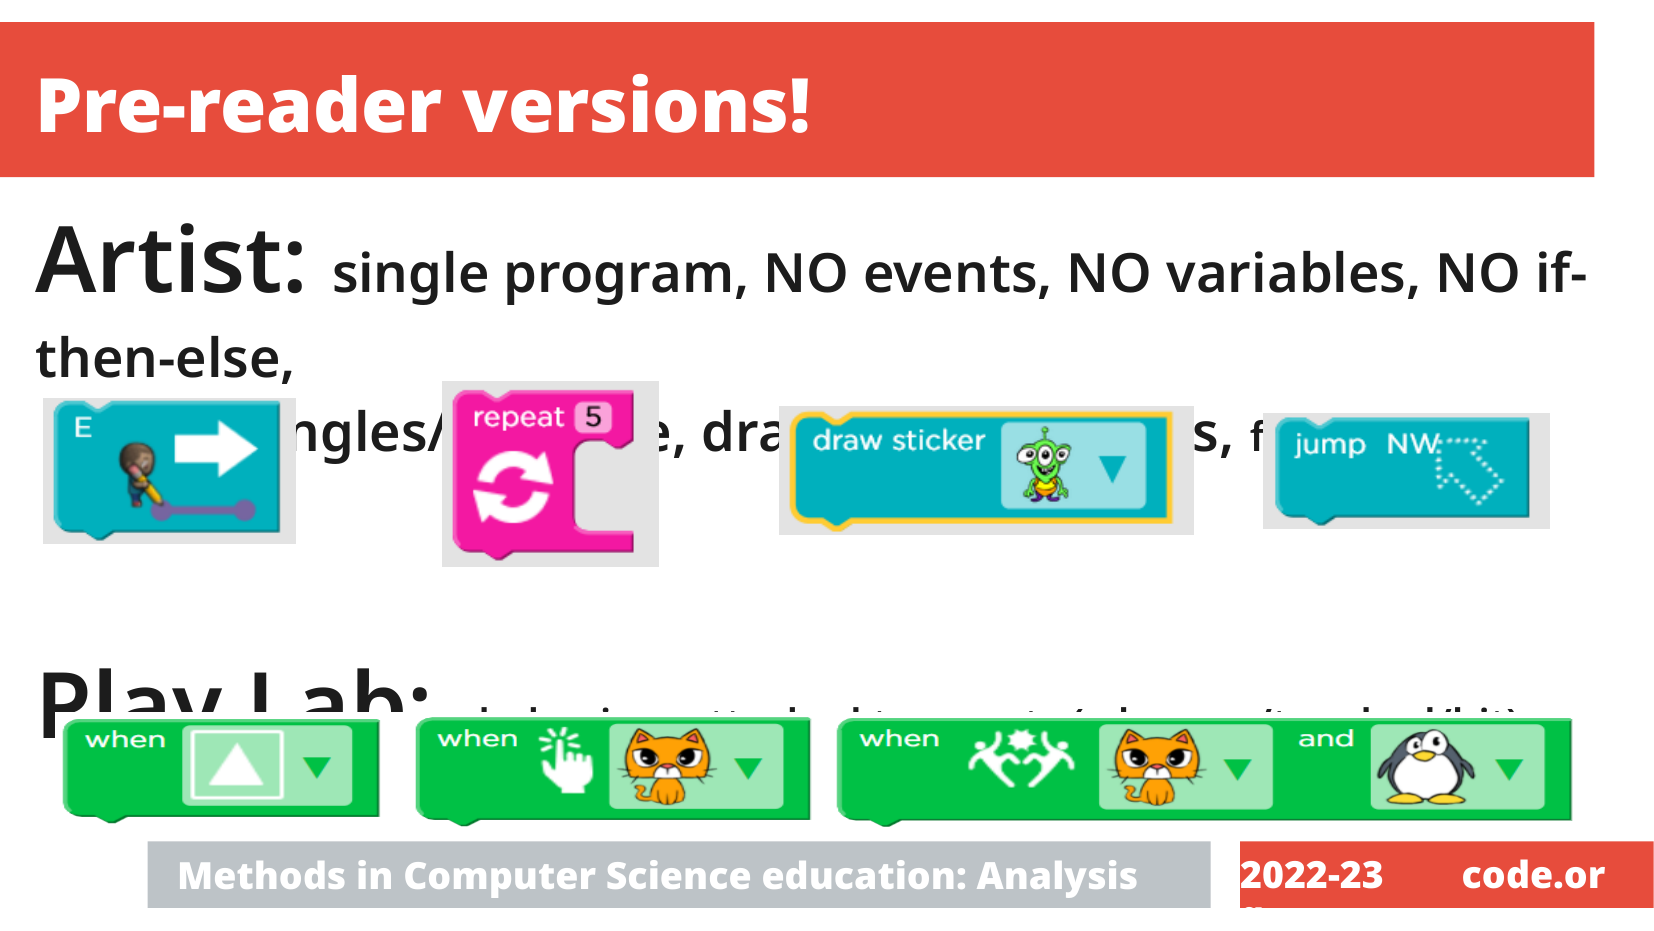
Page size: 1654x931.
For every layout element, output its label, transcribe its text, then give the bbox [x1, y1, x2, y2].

title Pre-reader versions! [35, 44, 1595, 156]
picture [1263, 413, 1550, 529]
picture [779, 406, 1194, 536]
picture [43, 398, 296, 544]
list Artist: single program, NO events, NO variables, NO if-then-else, fixed angles/distance, draw/jump/stickers, fixed loop Play Lab: behaviors attached to agents (when up/touched/hit) NO variables, simple commands, NO if-then-else, fixed repetition [35, 194, 1619, 842]
picture [442, 381, 659, 567]
picture [55, 712, 1583, 831]
